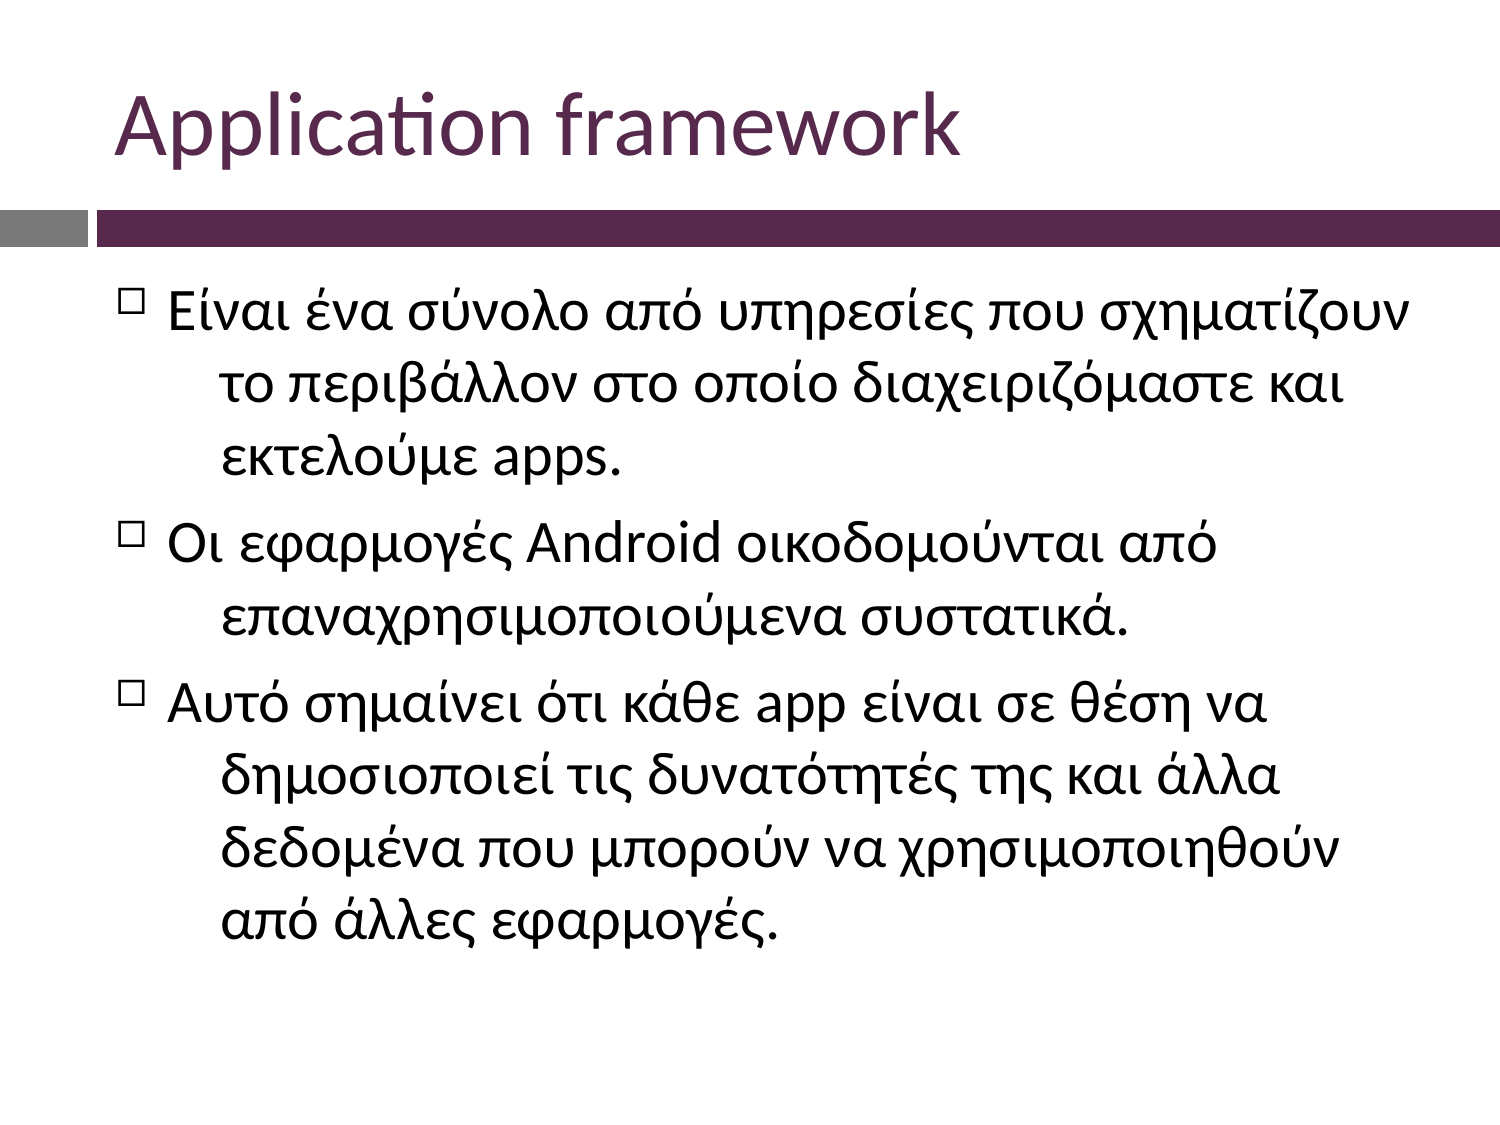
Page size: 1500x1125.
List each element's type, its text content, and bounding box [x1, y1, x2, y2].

title Application framework [99, 37, 1438, 201]
list Είναι ένα σύνολο από υπηρεσίες που σχηματίζουν το περιβάλλον στο οποίο διαχειριζόμαστε και εκτελούμε apps. Oι εφαρμογές Android οικοδομούνται από επαναχρησιμοποιούμενα συστατικά. Αυτό σημαίνει ότι κάθε app είναι σε θέση να δημοσιοποιεί τις δυνατότητές της και άλλα δεδομένα που μπορούν να χρησιμοποιηθούν από άλλες εφαρμογές. [100, 262, 1438, 1000]
